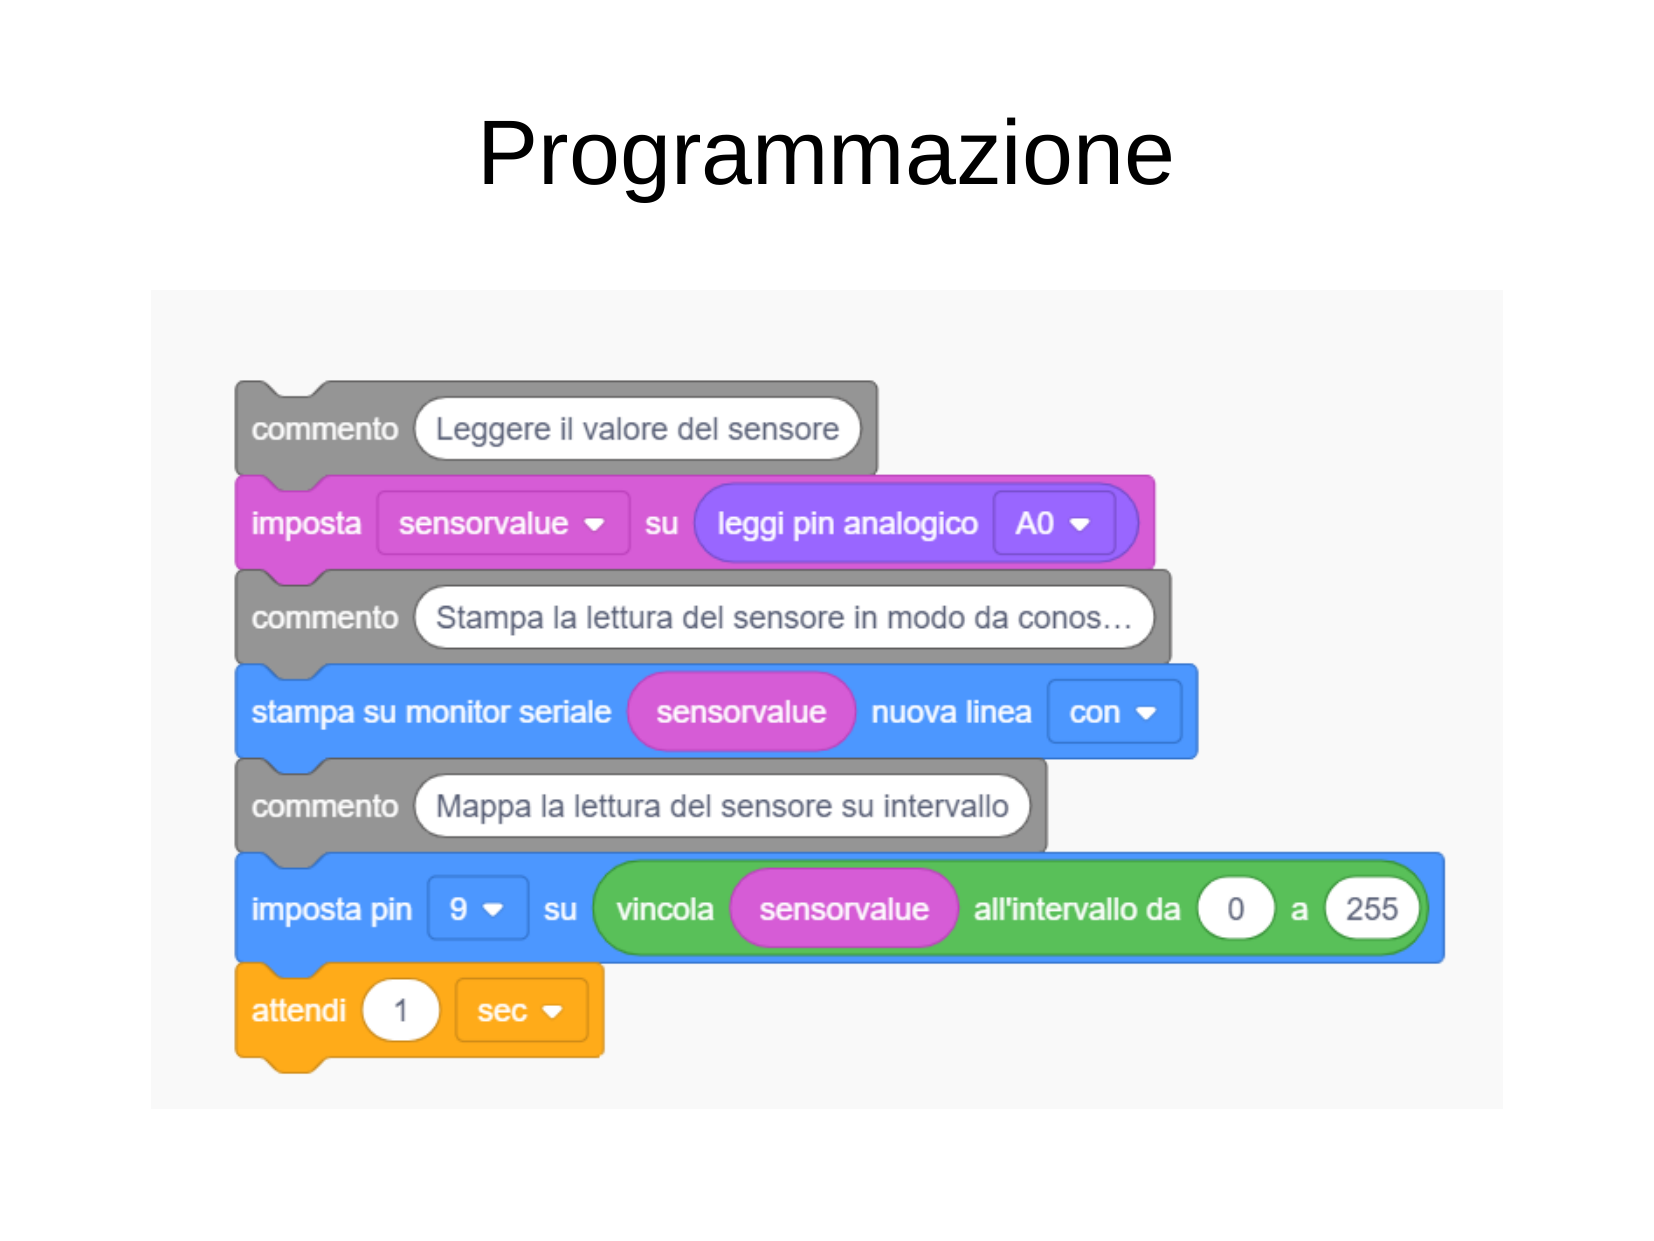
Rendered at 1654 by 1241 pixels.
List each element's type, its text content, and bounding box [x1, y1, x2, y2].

title Programmazione [82, 49, 1571, 257]
picture [151, 290, 1503, 1109]
